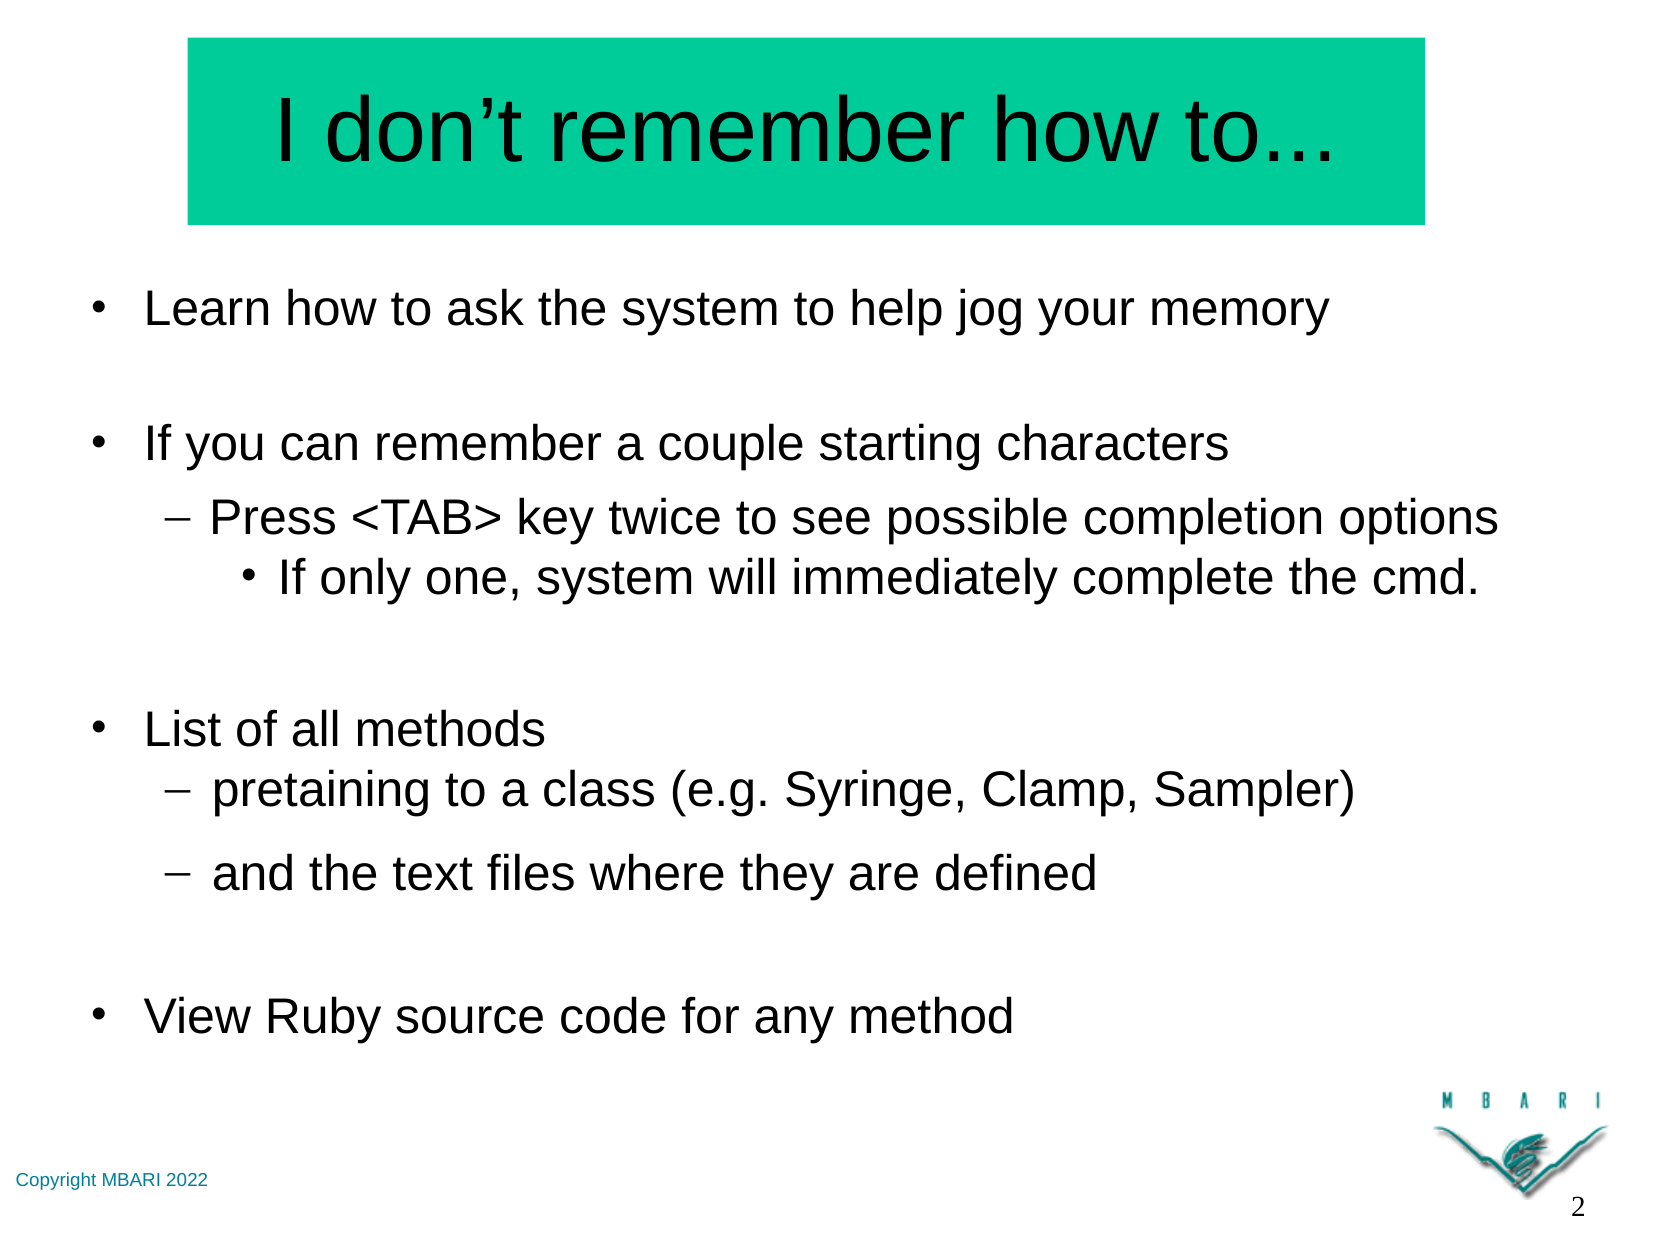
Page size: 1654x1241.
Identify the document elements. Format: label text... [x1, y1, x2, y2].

list Learn how to ask the system to help jog your memory If you can remember a couple starting characters Press <TAB> key twice to see possible completion options If only one, system will immediately complete the cmd. List of all methods pretaining to a class (e.g. Syringe, Clamp, Sampler) and the text files where they are defined View Ruby source code for any method [75, 273, 1538, 1137]
title I don’t remember how to... [187, 37, 1426, 226]
picture [1426, 1091, 1613, 1200]
